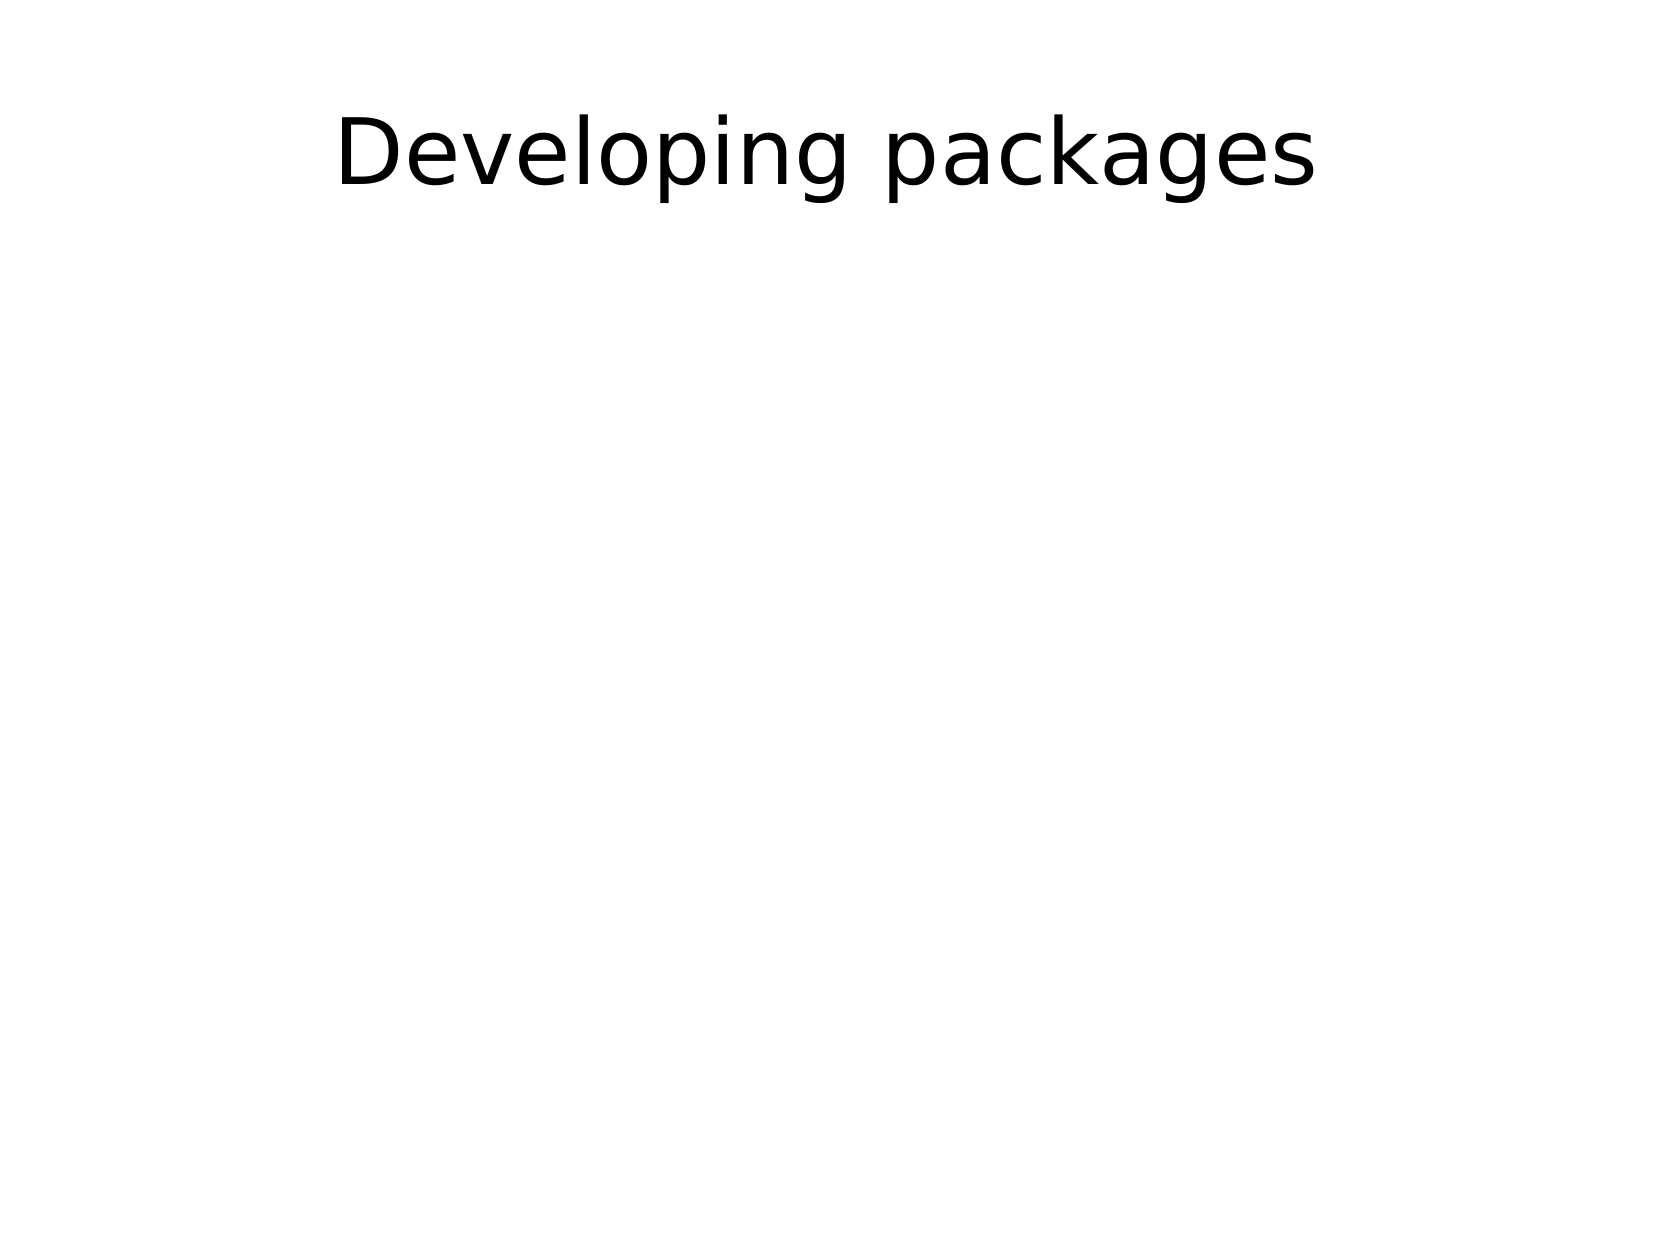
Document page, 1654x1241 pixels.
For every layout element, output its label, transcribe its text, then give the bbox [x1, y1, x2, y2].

title Developing packages [82, 49, 1571, 257]
